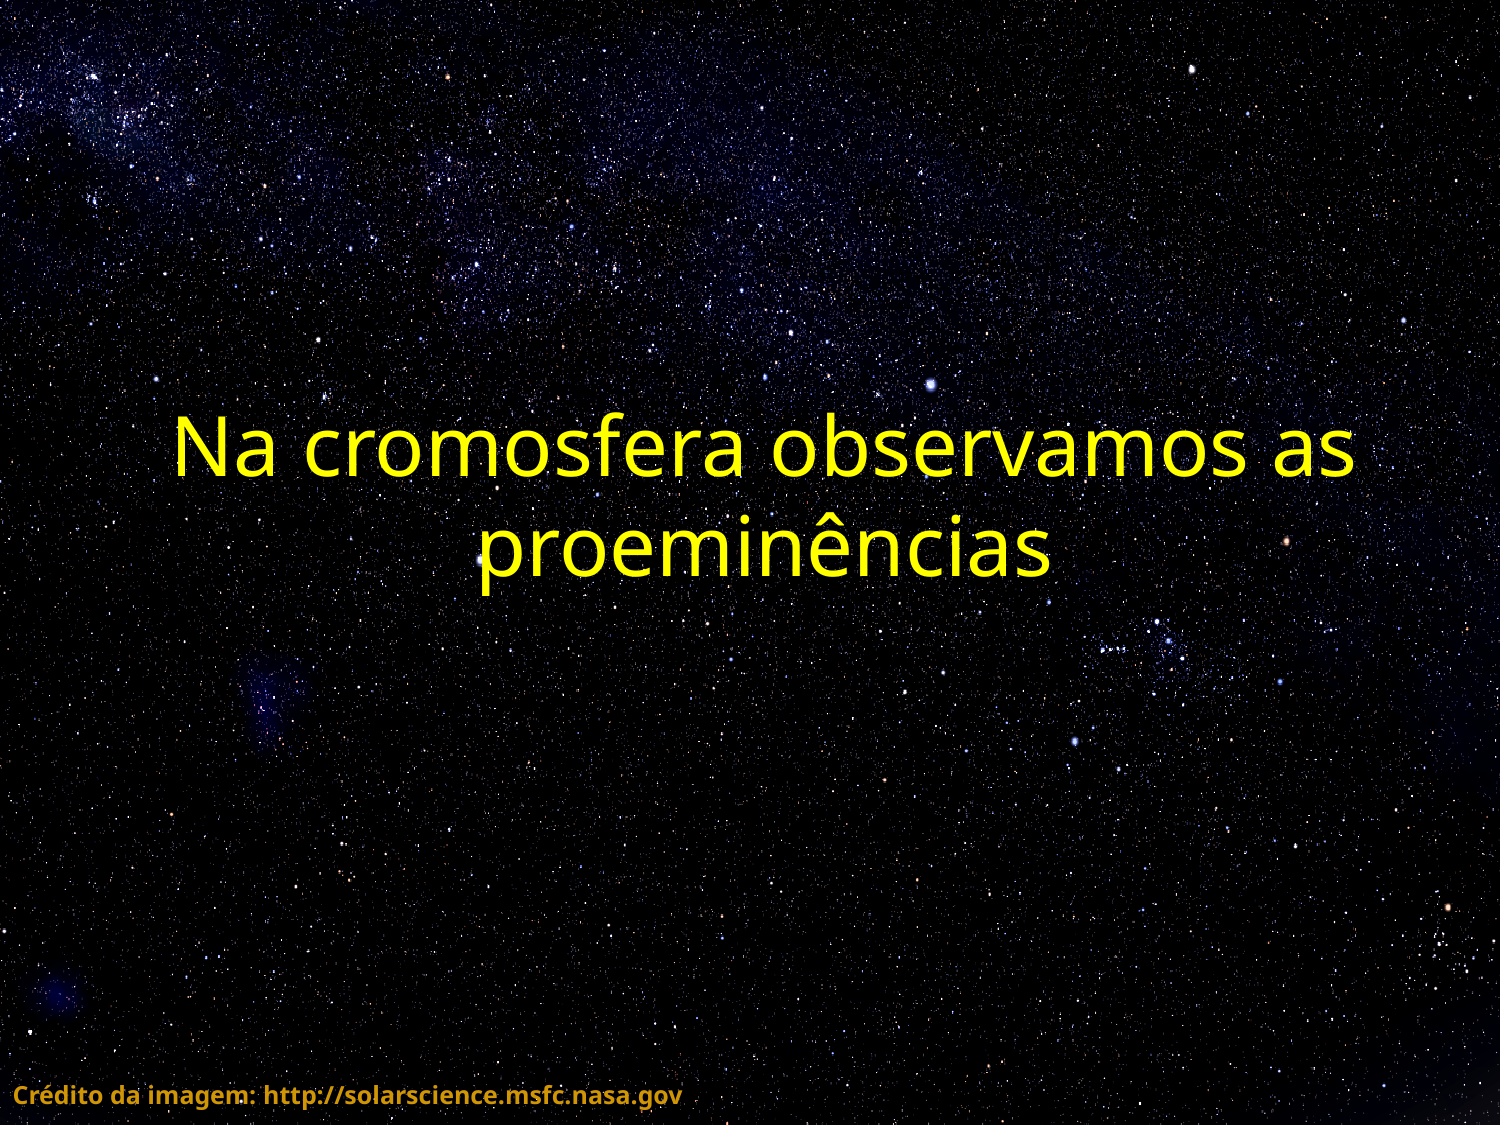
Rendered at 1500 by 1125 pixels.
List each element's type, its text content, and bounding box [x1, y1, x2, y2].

text_box Crédito da imagem: http://solarscience.msfc.nasa.gov [0, 1072, 699, 1118]
picture [0, 0, 1500, 1125]
subtitle Na cromosfera observamos as proeminências [29, 385, 1500, 717]
